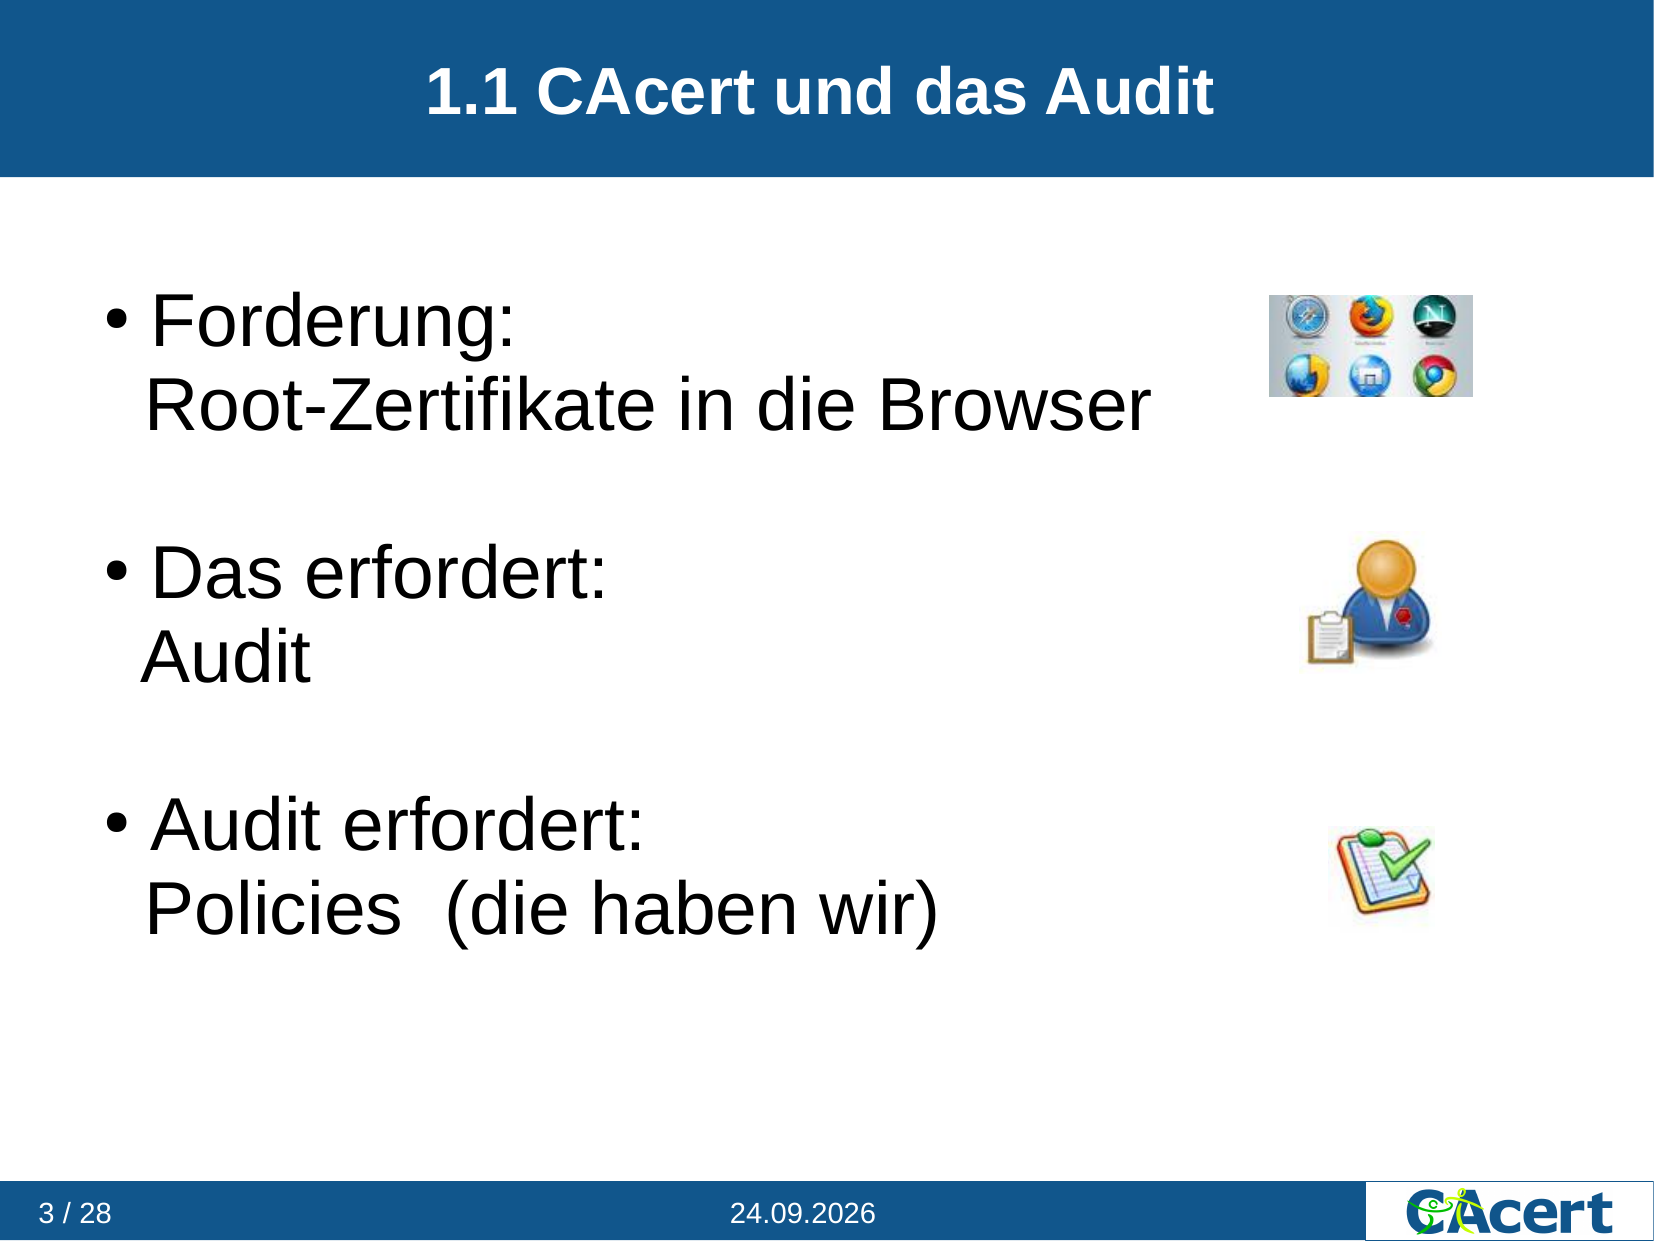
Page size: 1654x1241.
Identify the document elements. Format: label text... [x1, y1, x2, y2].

picture [1406, 1187, 1613, 1235]
title 1.1 CAcert und das Audit [76, 17, 1565, 166]
text_box Forderung: Root-Zertifikate in die Browser Das erfordert: Audit Audit erfordert: Policies (die haben wir) [88, 270, 1169, 958]
picture [1328, 826, 1435, 933]
picture [1299, 531, 1442, 674]
picture [1269, 295, 1473, 397]
